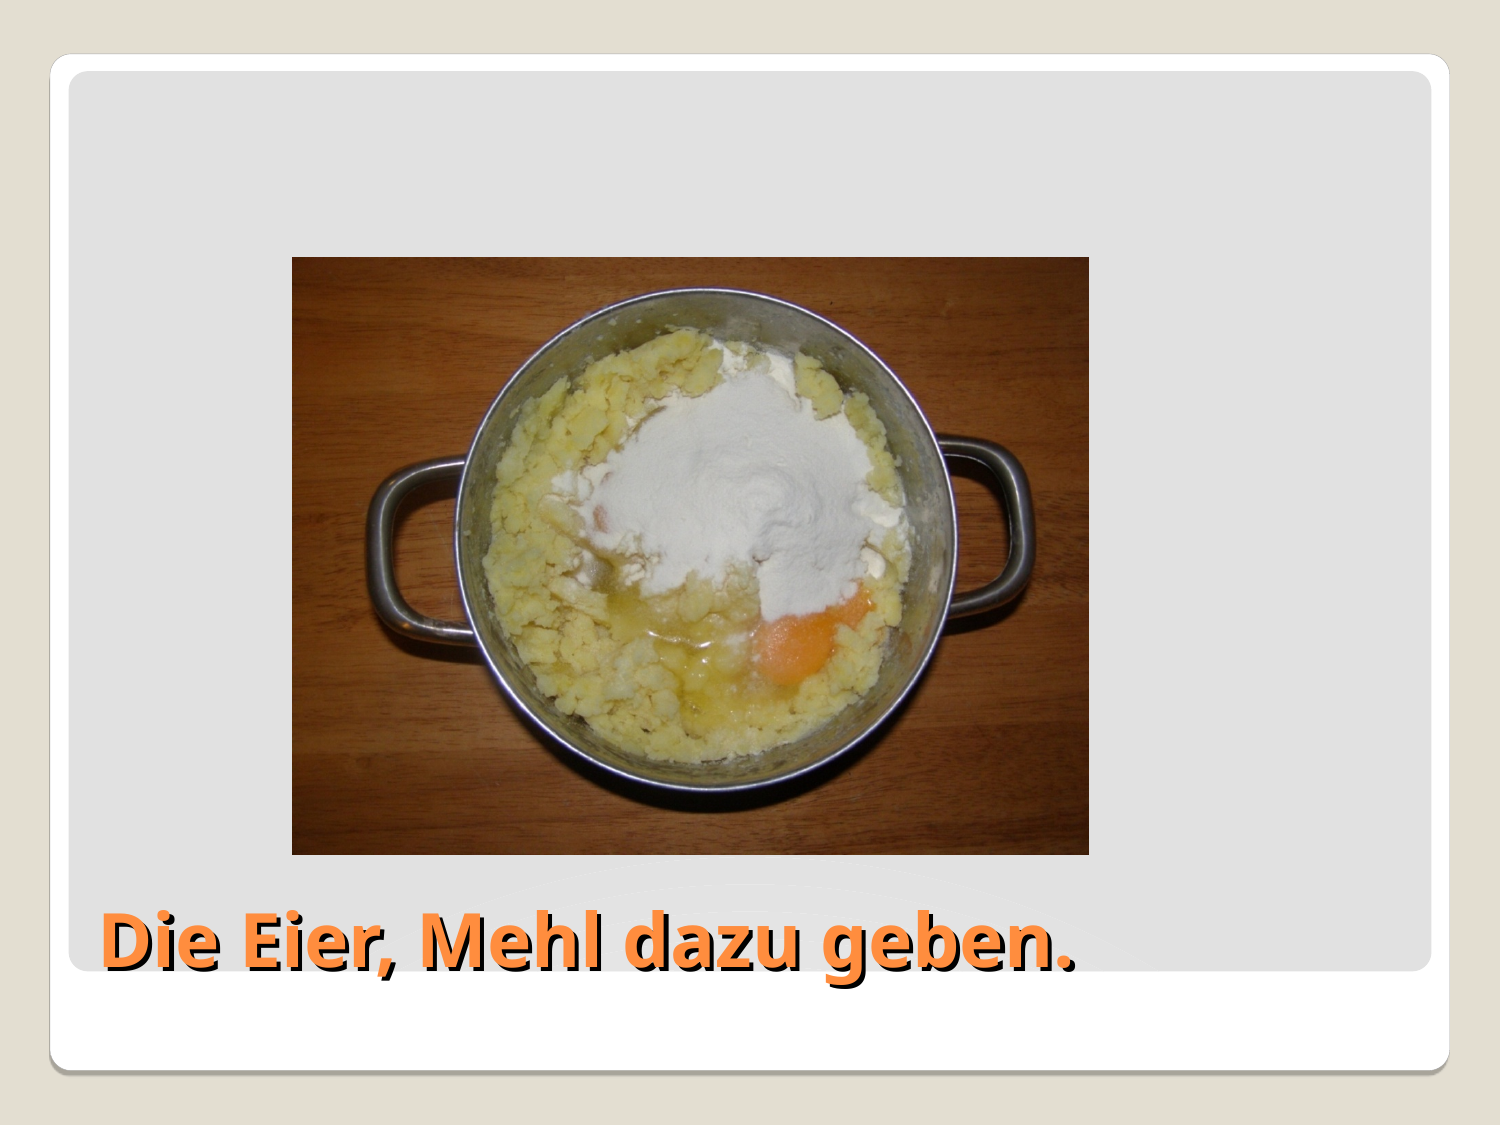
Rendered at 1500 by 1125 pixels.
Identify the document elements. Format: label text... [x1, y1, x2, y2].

picture [292, 257, 1089, 855]
title Die Eier, Mehl dazu geben. [82, 817, 1426, 991]
